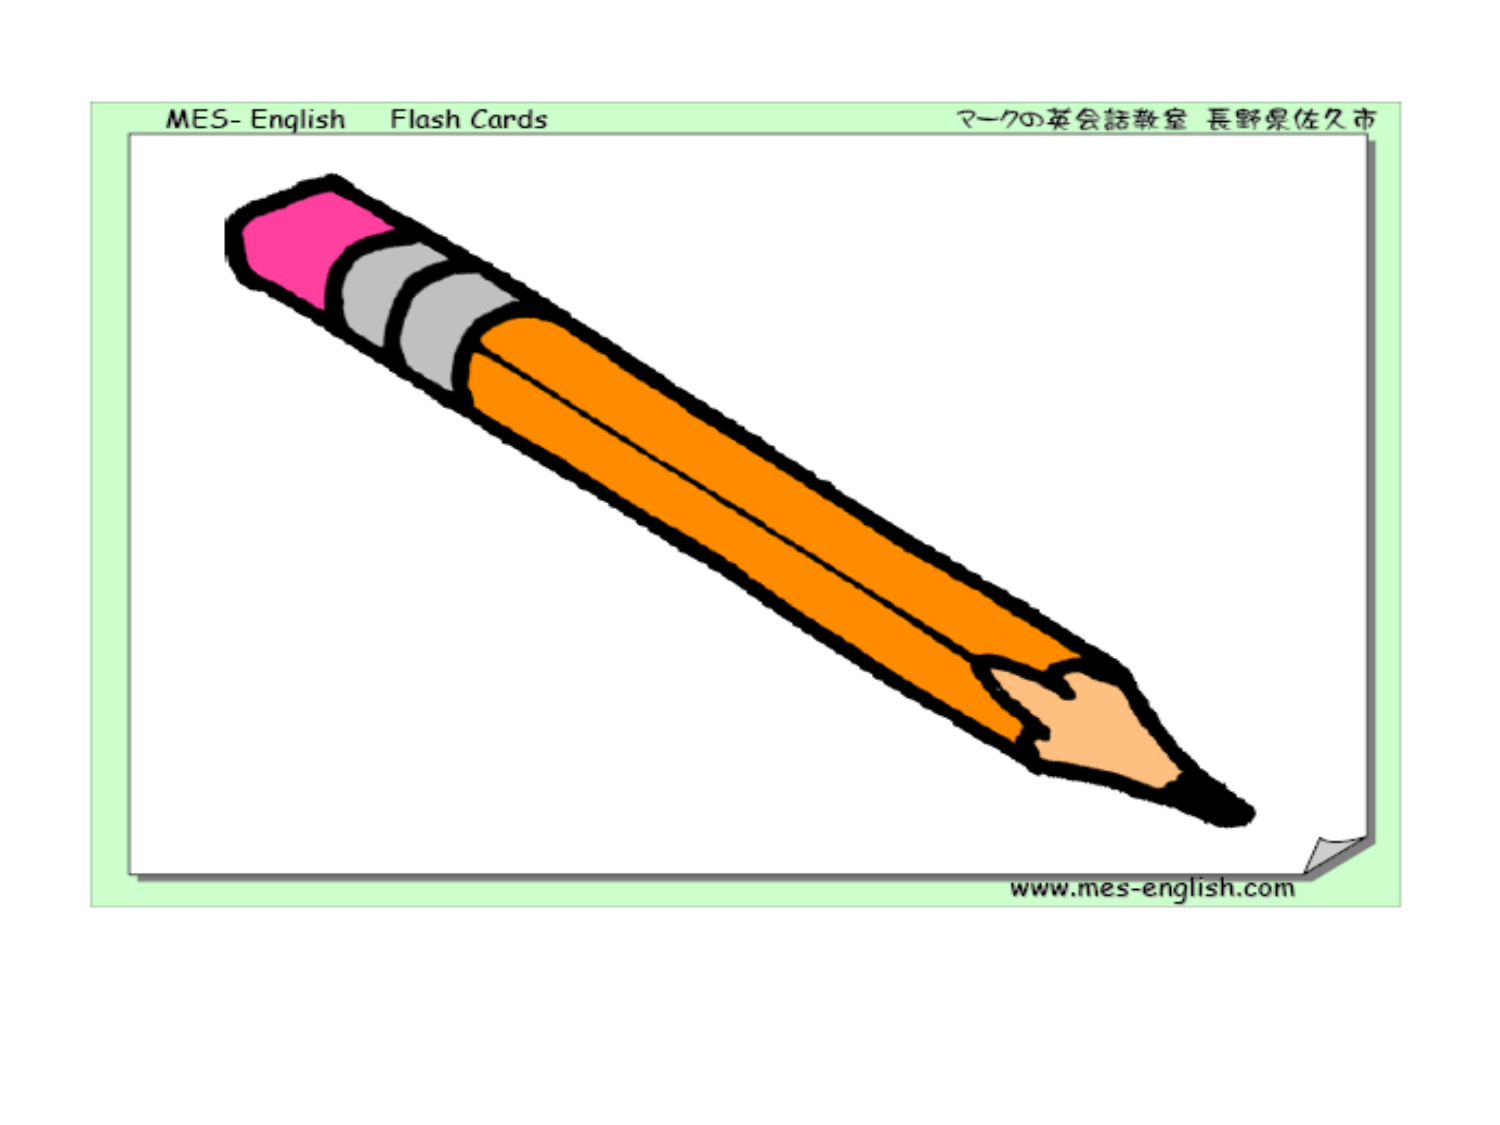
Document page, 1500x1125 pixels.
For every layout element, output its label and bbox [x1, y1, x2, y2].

picture [67, 83, 1415, 926]
